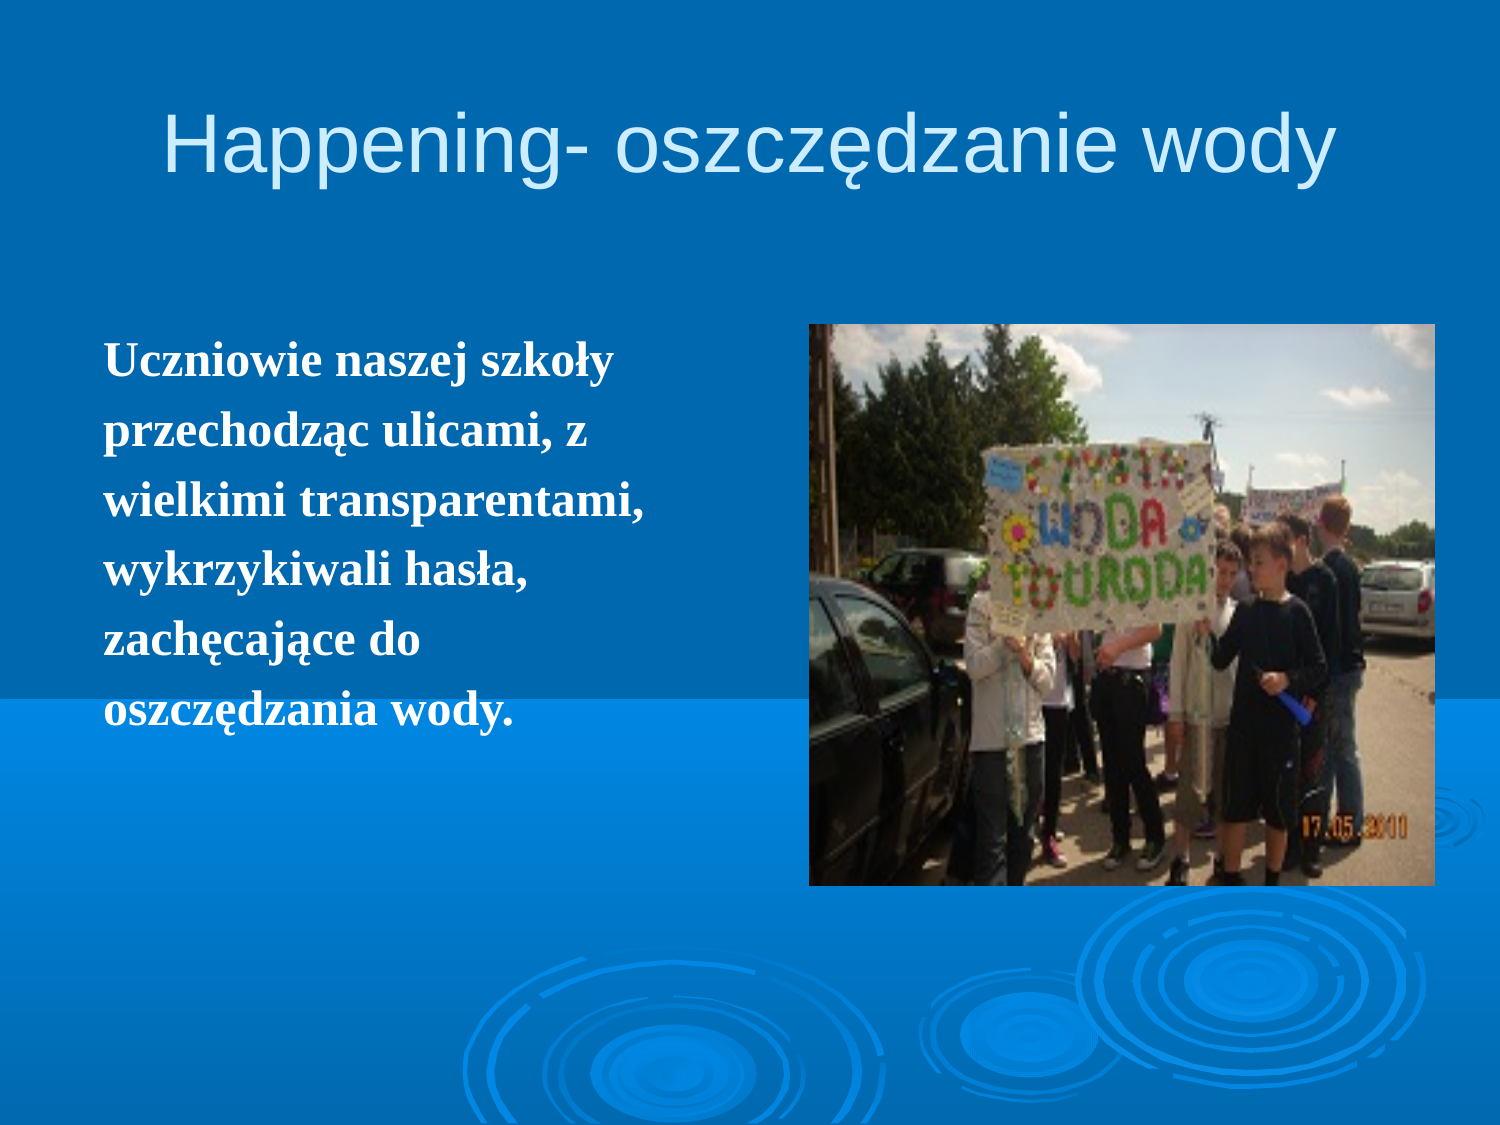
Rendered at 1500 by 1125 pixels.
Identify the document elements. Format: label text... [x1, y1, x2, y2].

text_box Uczniowie naszej szkoły przechodząc ulicami, z wielkimi transparentami, wykrzykiwali hasła, zachęcające do oszczędzania wody. [88, 324, 768, 835]
picture [809, 324, 1435, 886]
title Happening- oszczędzanie wody [75, 21, 1424, 258]
